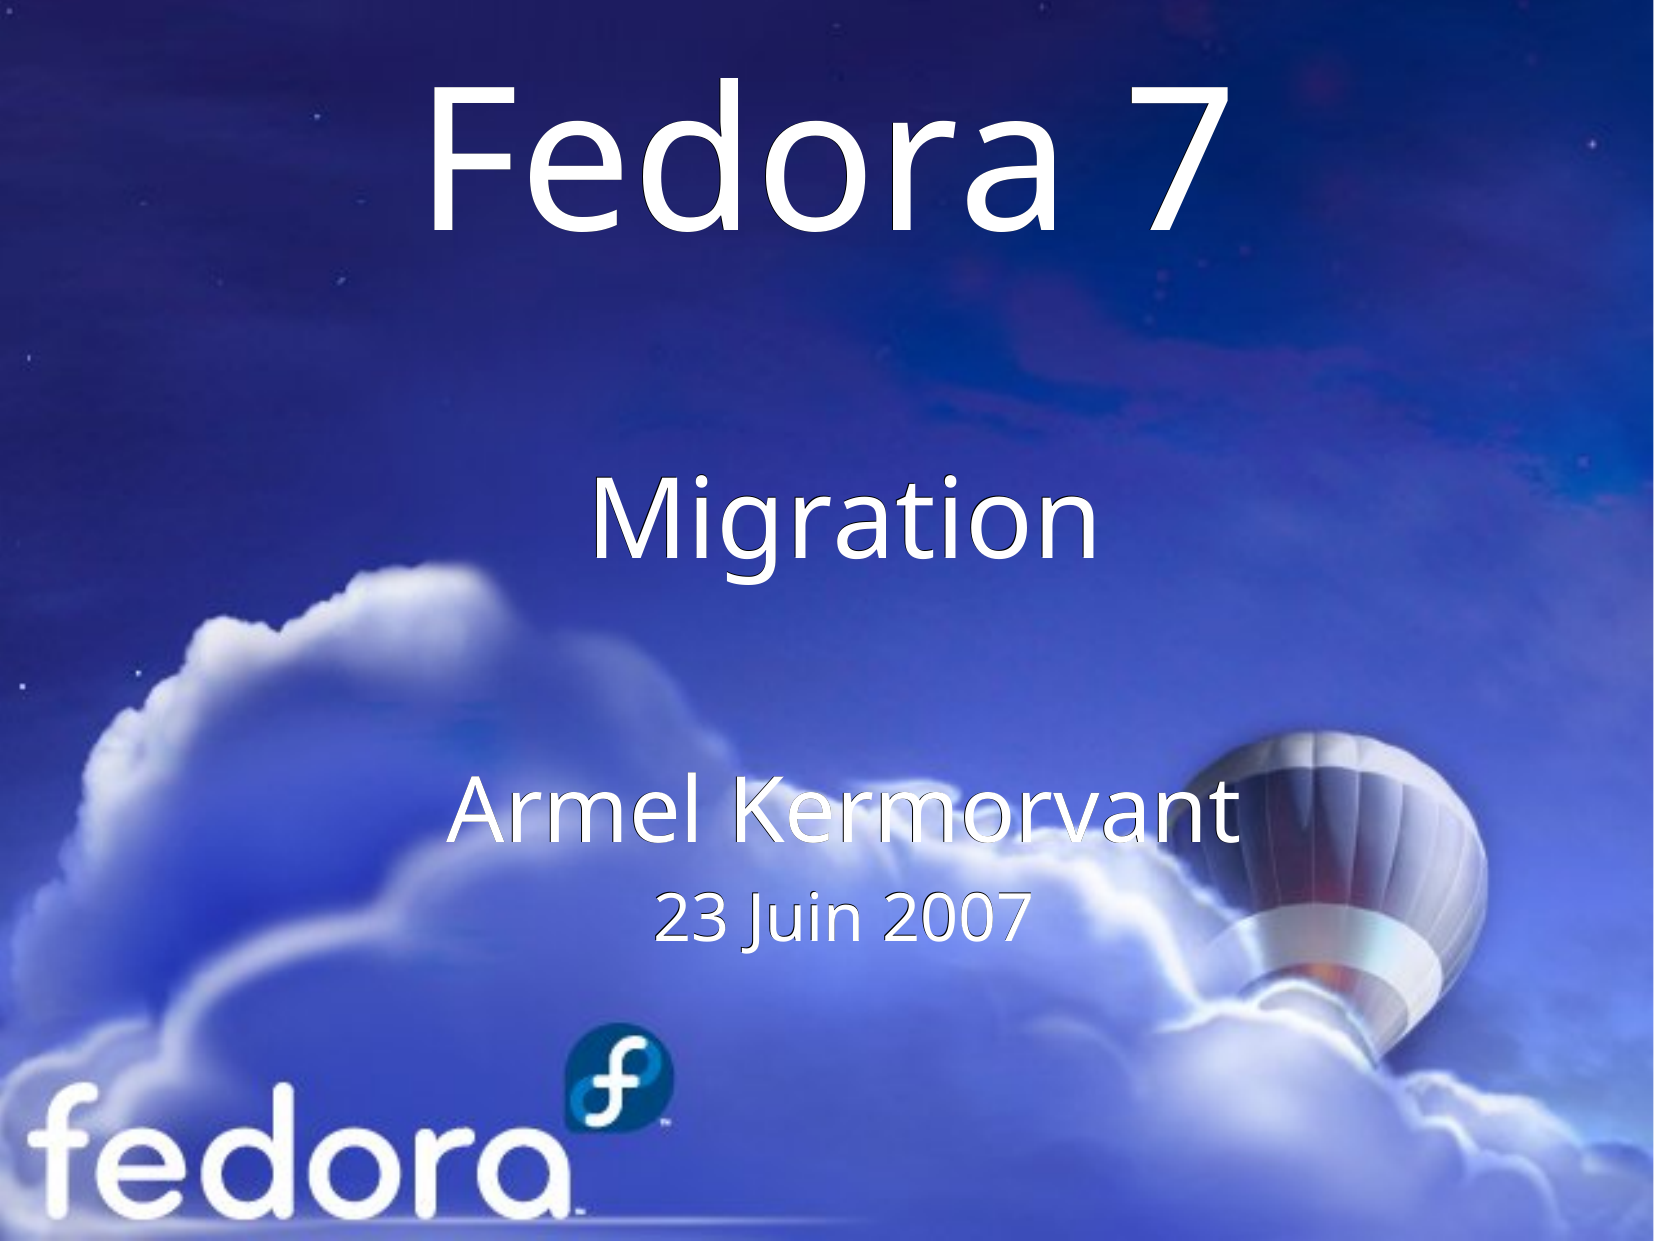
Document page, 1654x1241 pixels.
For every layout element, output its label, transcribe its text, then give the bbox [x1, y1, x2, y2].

picture [0, 0, 1654, 1241]
subtitle Migration Armel Kermorvant 23 Juin 2007 [82, 290, 1571, 1109]
title Fedora 7 [82, 32, 1571, 274]
